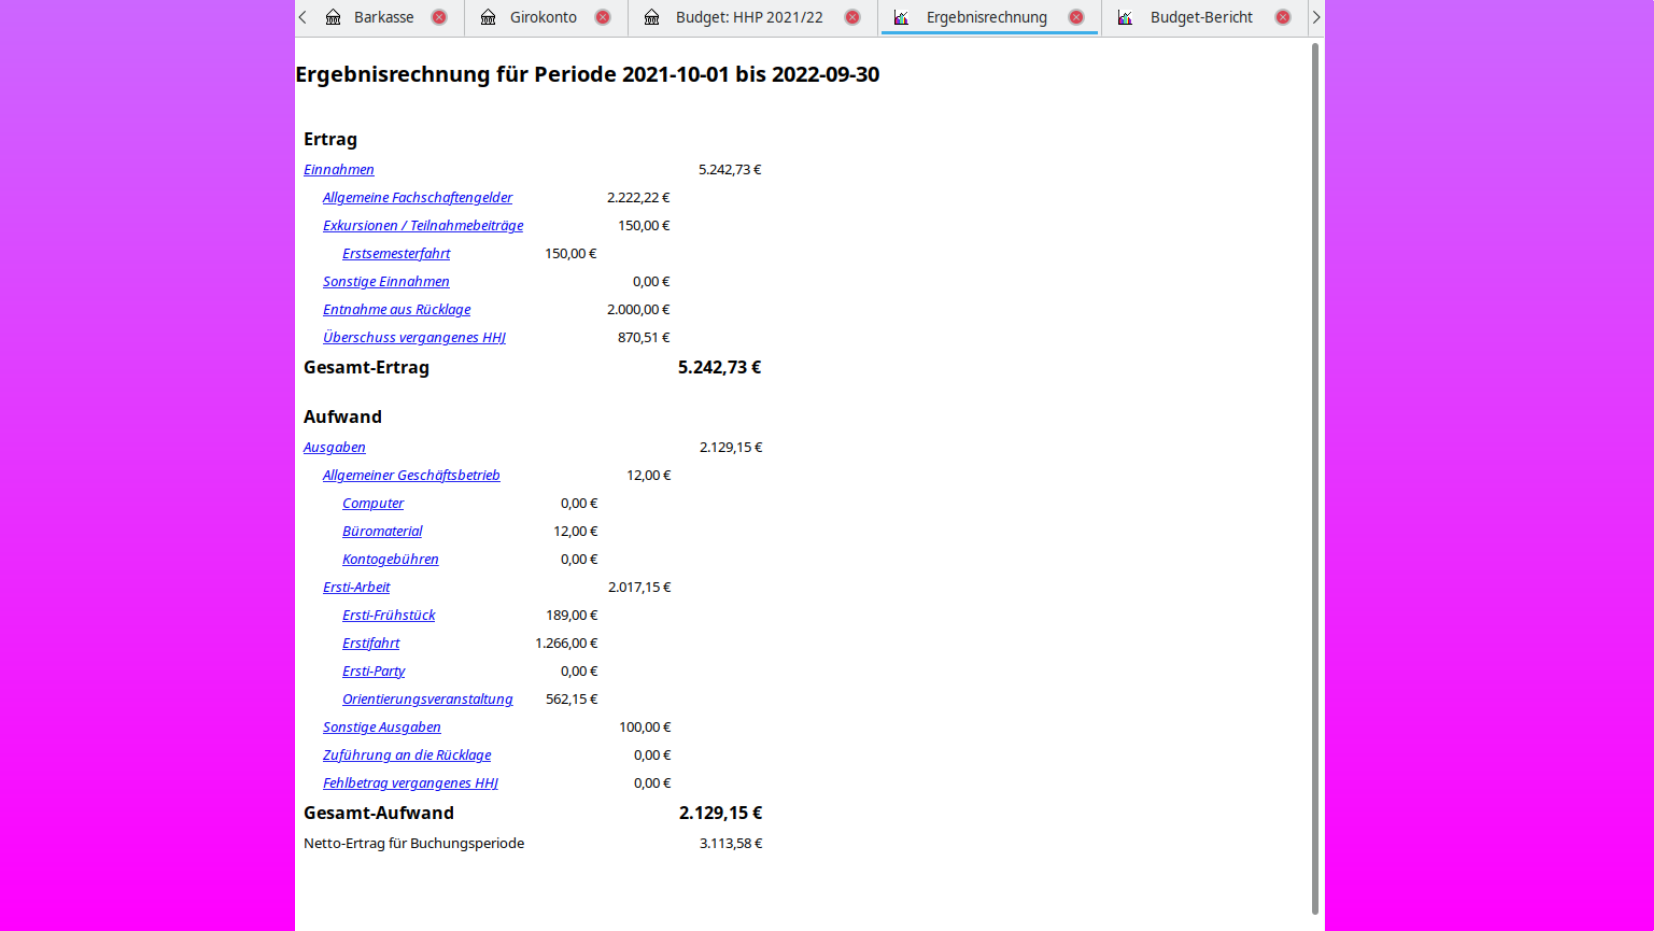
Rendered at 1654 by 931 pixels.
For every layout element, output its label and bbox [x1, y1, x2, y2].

picture [295, 0, 1325, 931]
